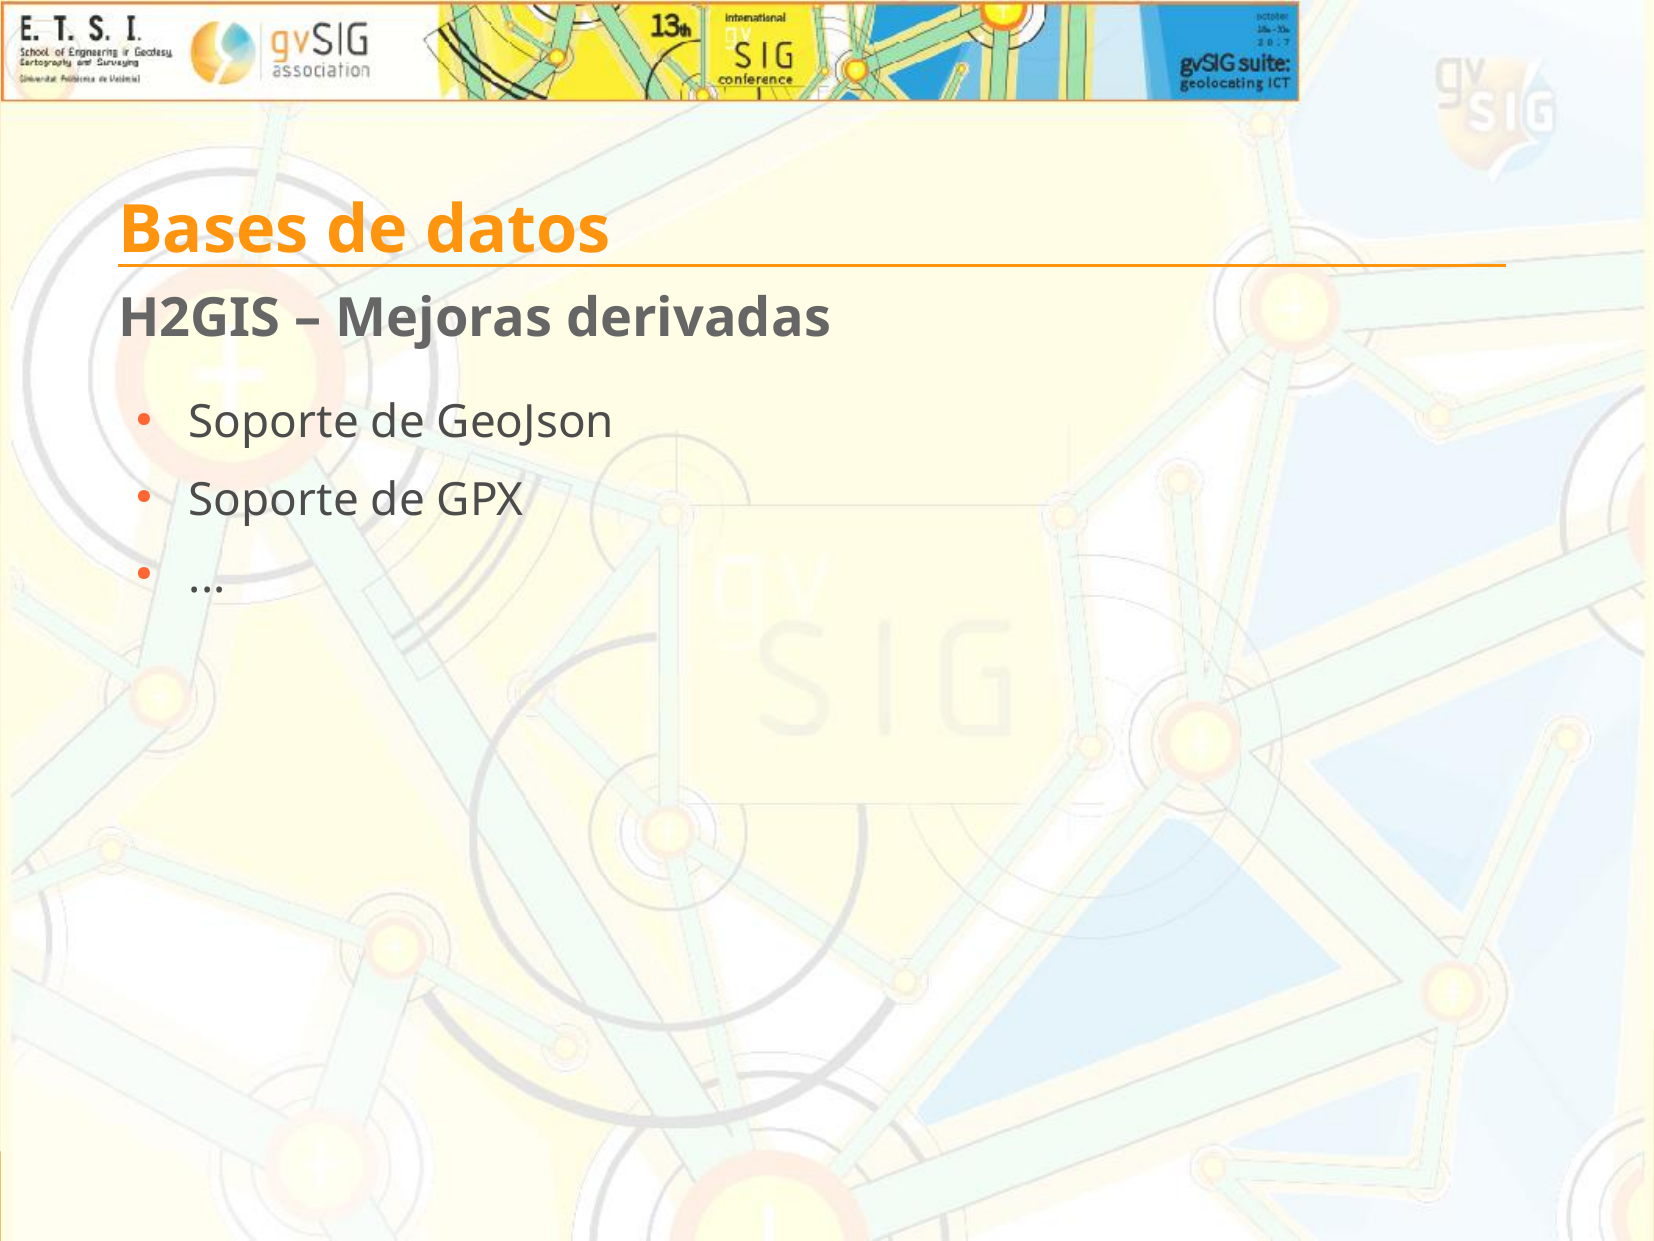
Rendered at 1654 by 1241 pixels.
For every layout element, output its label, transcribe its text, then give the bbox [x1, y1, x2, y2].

title Bases de datos [118, 177, 1607, 276]
picture [0, 0, 1654, 1241]
text_box H2GIS – Mejoras derivadas [118, 252, 1388, 379]
list Soporte de GeoJson Soporte de GPX ... [118, 311, 1506, 1093]
